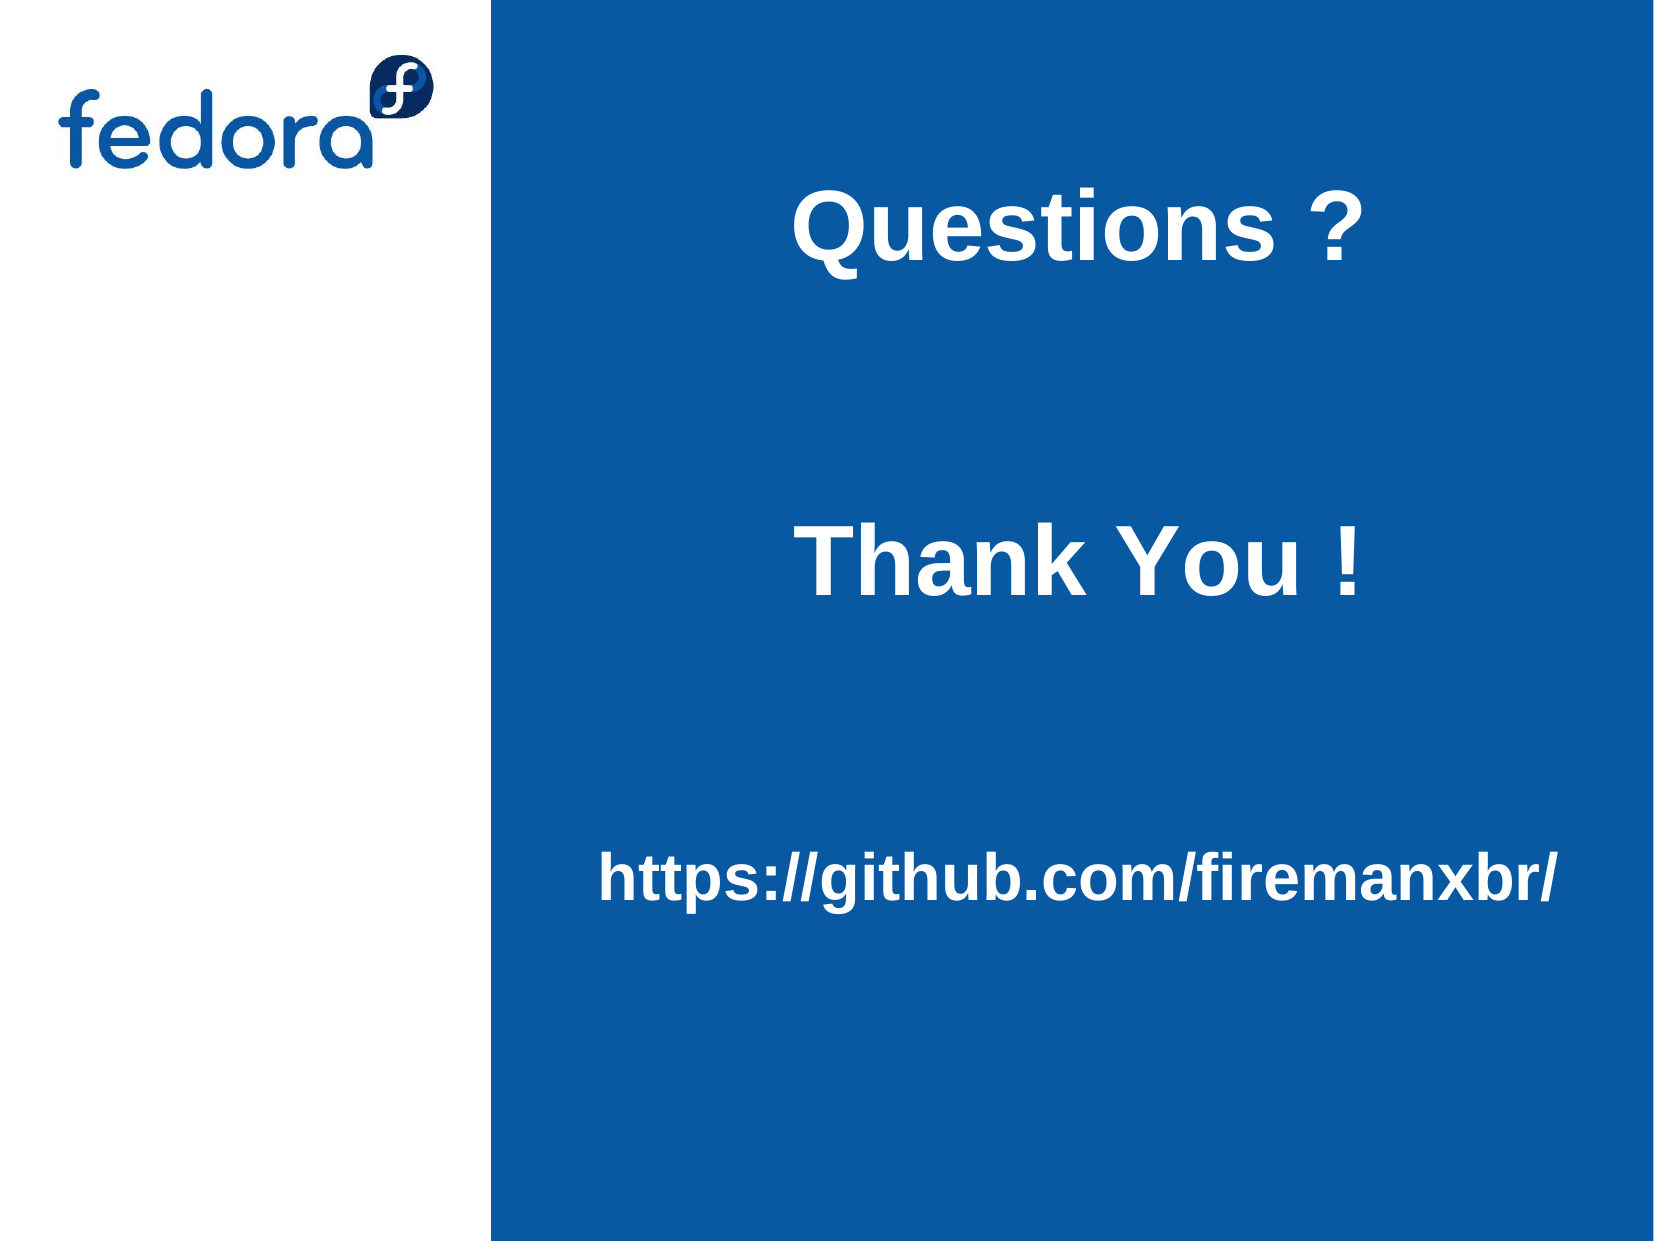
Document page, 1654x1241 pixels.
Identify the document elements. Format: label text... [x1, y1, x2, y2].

picture [47, 44, 440, 180]
title Questions ? Thank You ! https://github.com/firemanxbr/ [569, 112, 1589, 972]
picture [491, 0, 1654, 1241]
